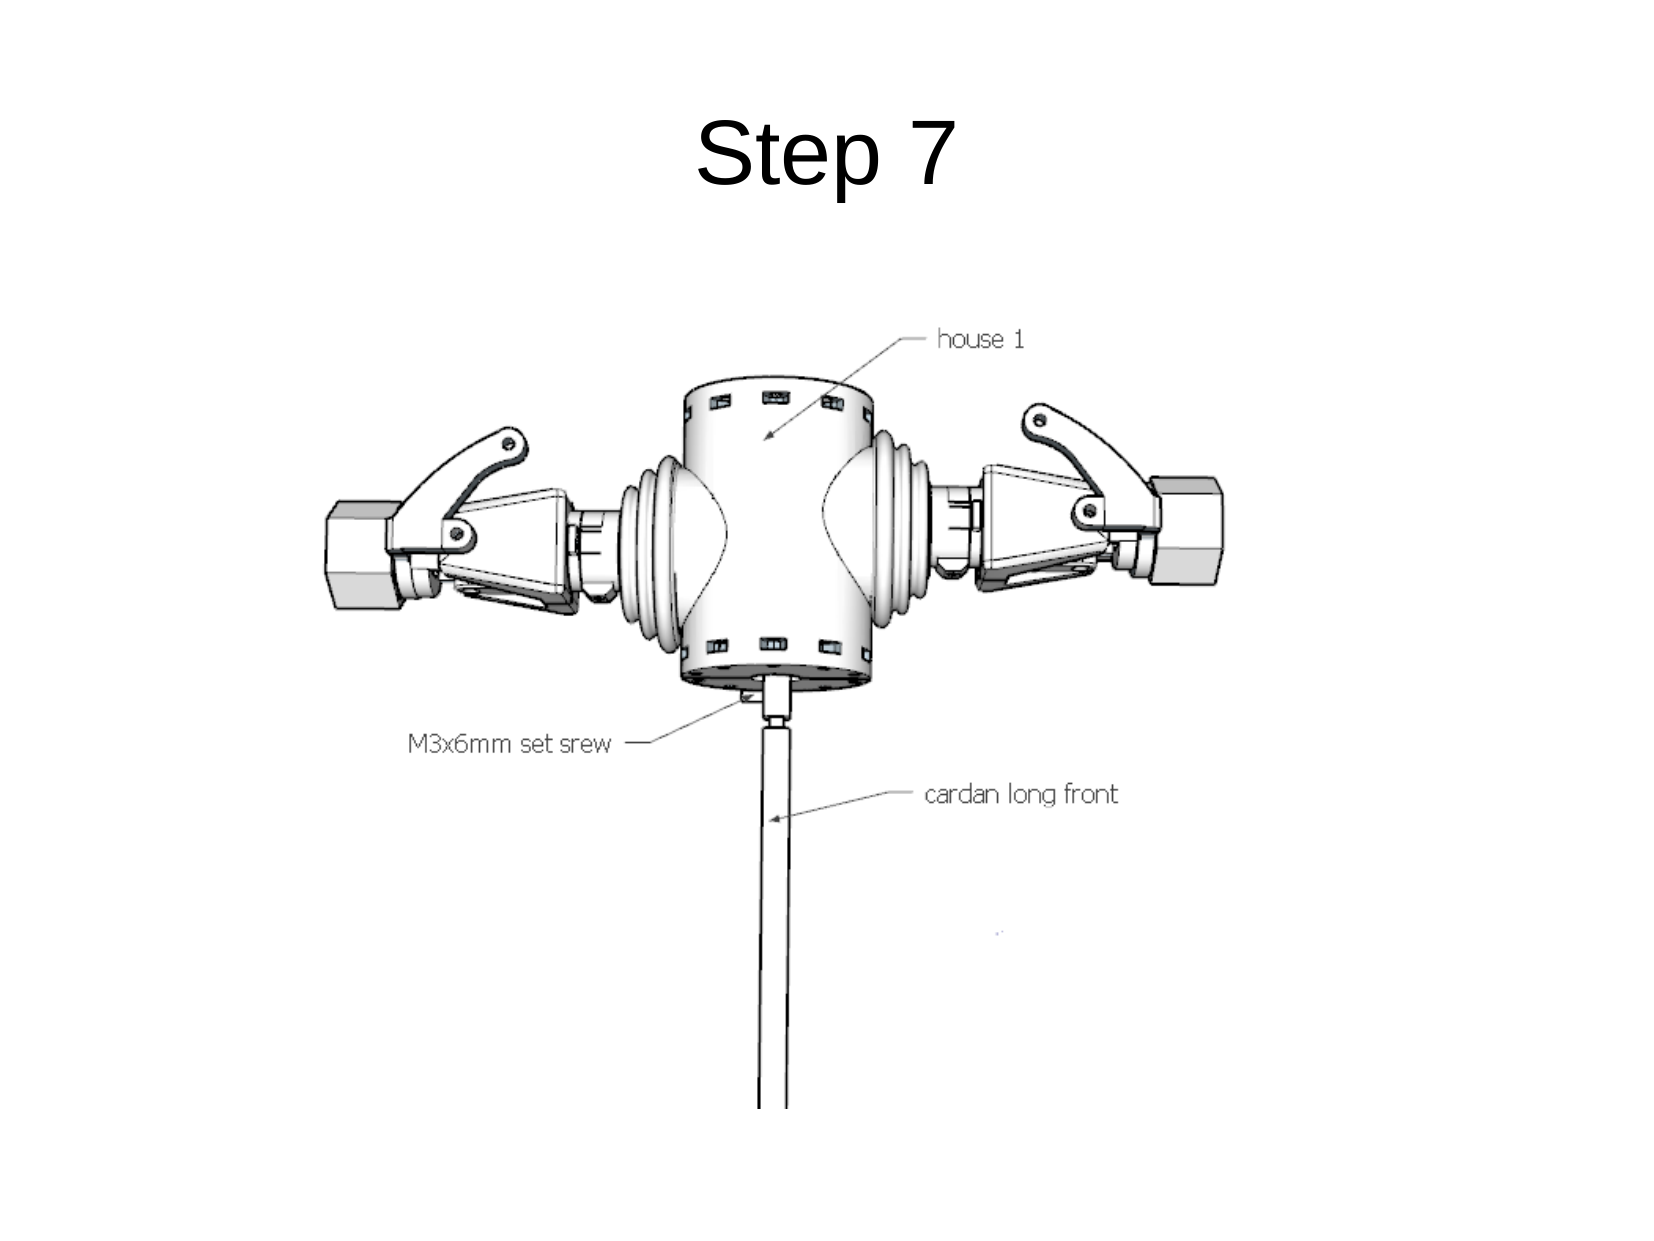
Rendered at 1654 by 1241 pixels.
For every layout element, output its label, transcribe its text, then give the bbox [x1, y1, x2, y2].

picture [216, 290, 1438, 1109]
title Step 7 [82, 49, 1571, 257]
